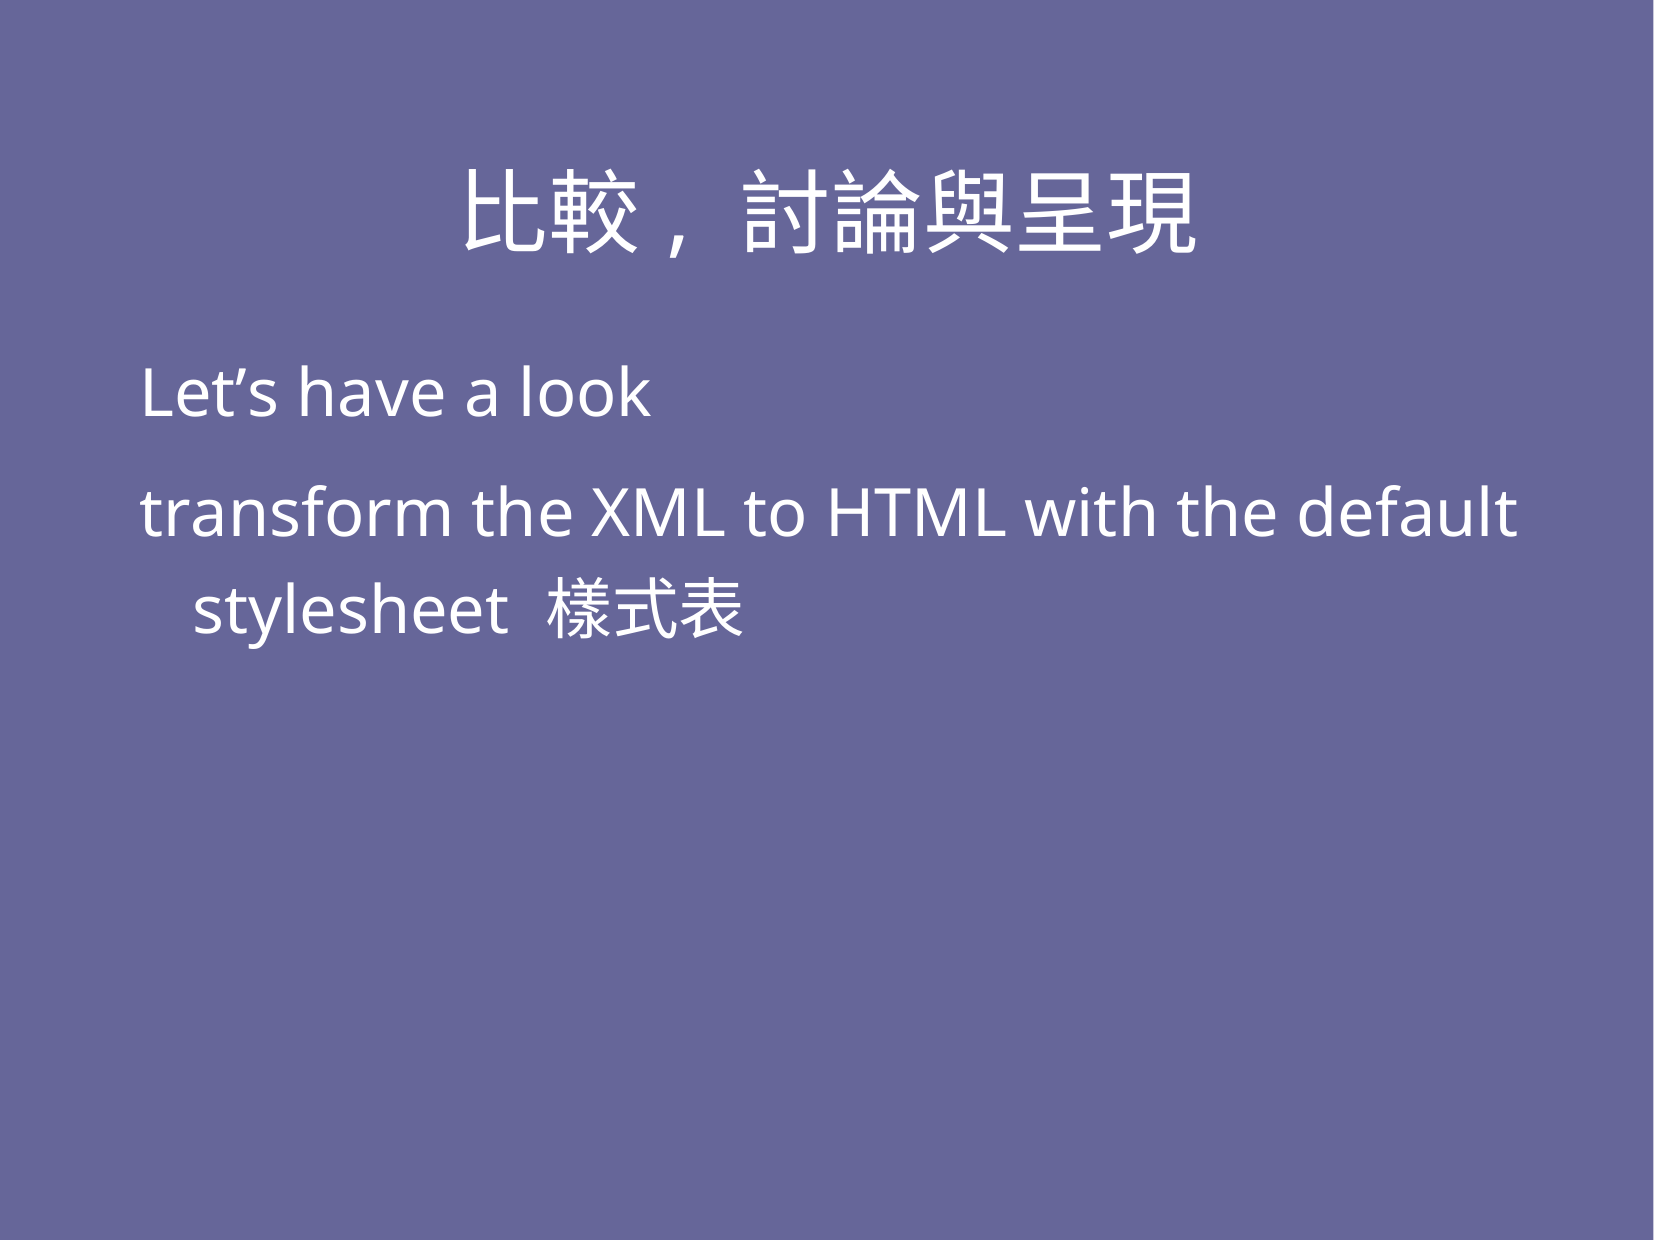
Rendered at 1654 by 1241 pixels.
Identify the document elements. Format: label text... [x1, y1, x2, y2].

list Let’s have a look transform the XML to HTML with the default stylesheet 樣式表 [121, 344, 1534, 1127]
title 比較, 討論與呈現 [121, 102, 1534, 310]
